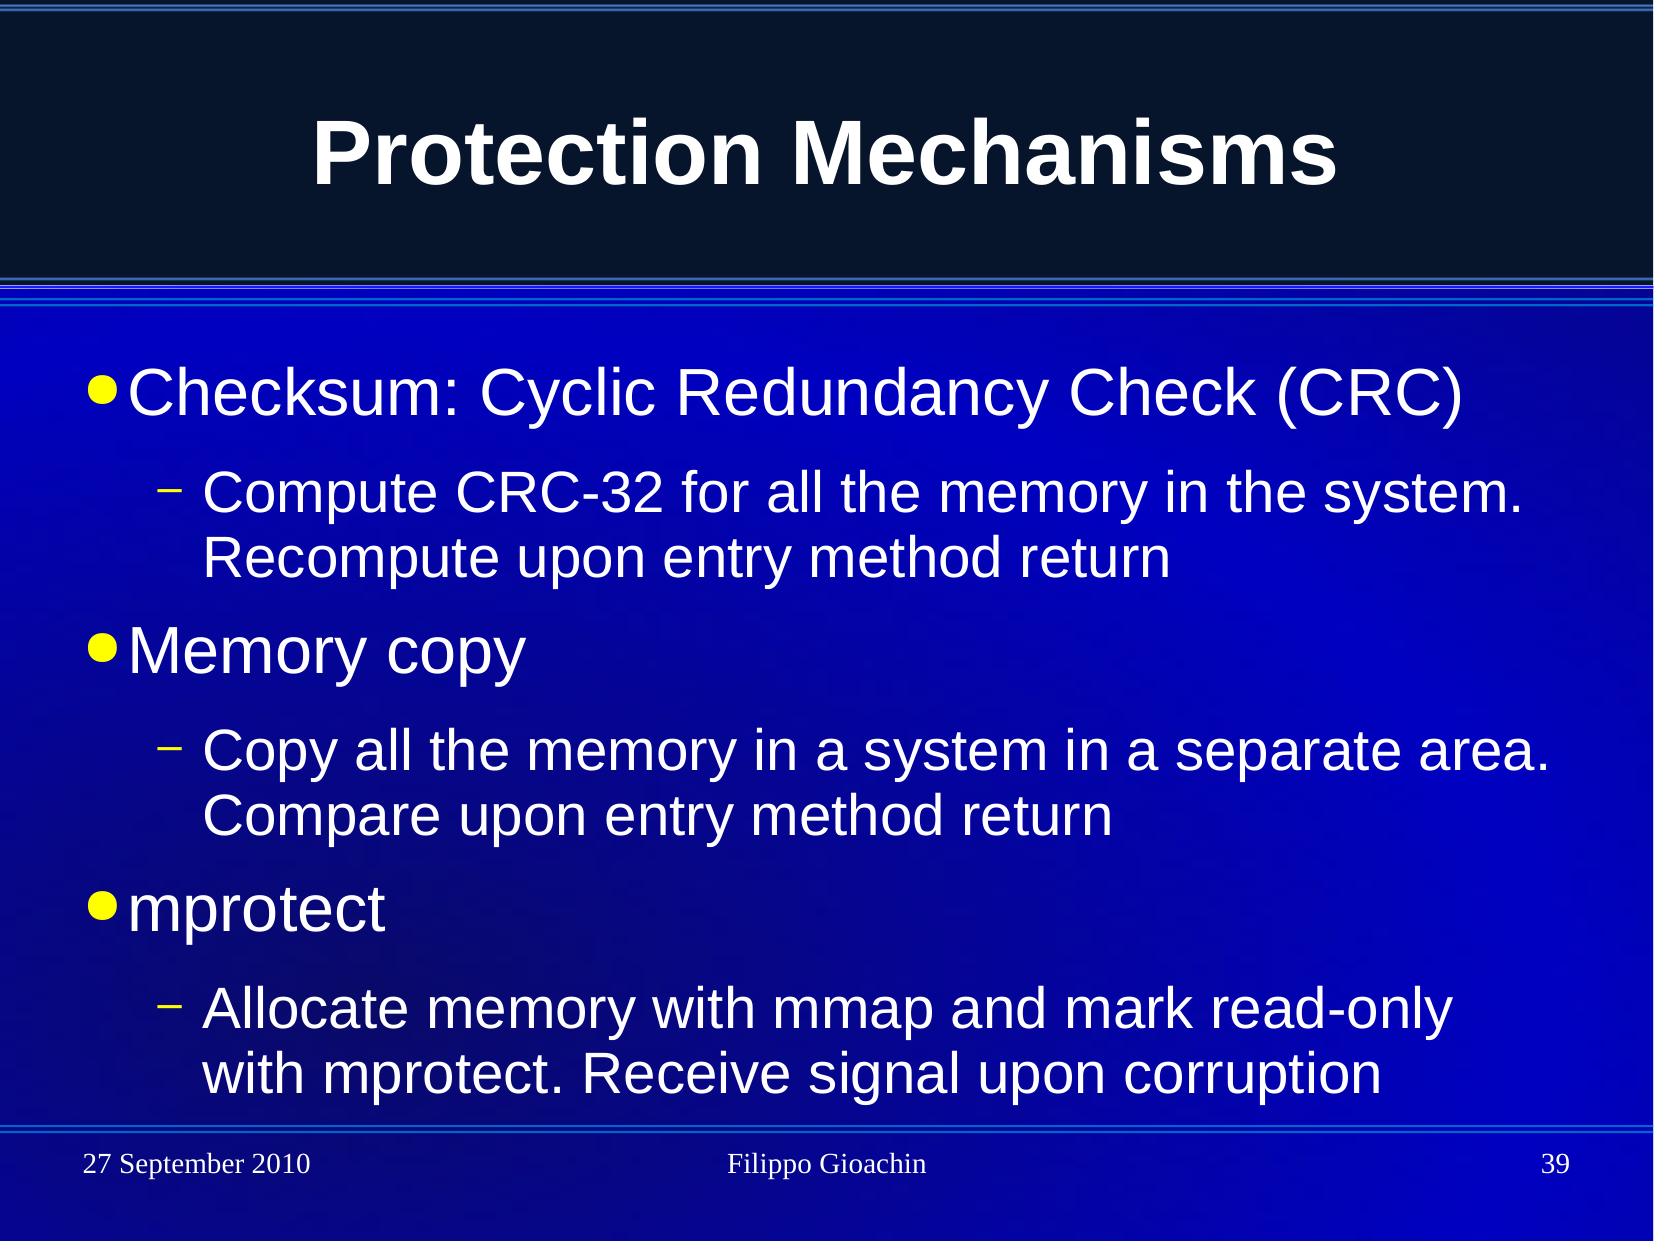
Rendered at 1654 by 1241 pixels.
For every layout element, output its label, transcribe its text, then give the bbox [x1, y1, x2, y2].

picture [0, 289, 1654, 298]
picture [210, 1161, 217, 1172]
picture [300, 1160, 307, 1172]
picture [153, 1161, 159, 1172]
picture [270, 1160, 277, 1172]
picture [852, 1160, 859, 1172]
picture [0, 1134, 1654, 1241]
picture [801, 1160, 808, 1172]
picture [0, 0, 1654, 285]
picture [772, 1161, 778, 1172]
list Checksum: Cyclic Redundancy Check (CRC) Compute CRC-32 for all the memory in the system. Recompute upon entry method return Memory copy Copy all the memory in a system in a separate area. Compare upon entry method return mprotect Allocate memory with mmap and mark read-only with mprotect. Receive signal upon corruption [82, 355, 1571, 1160]
title Protection Mechanisms [82, 56, 1571, 250]
picture [0, 307, 1654, 1125]
picture [787, 1161, 793, 1172]
